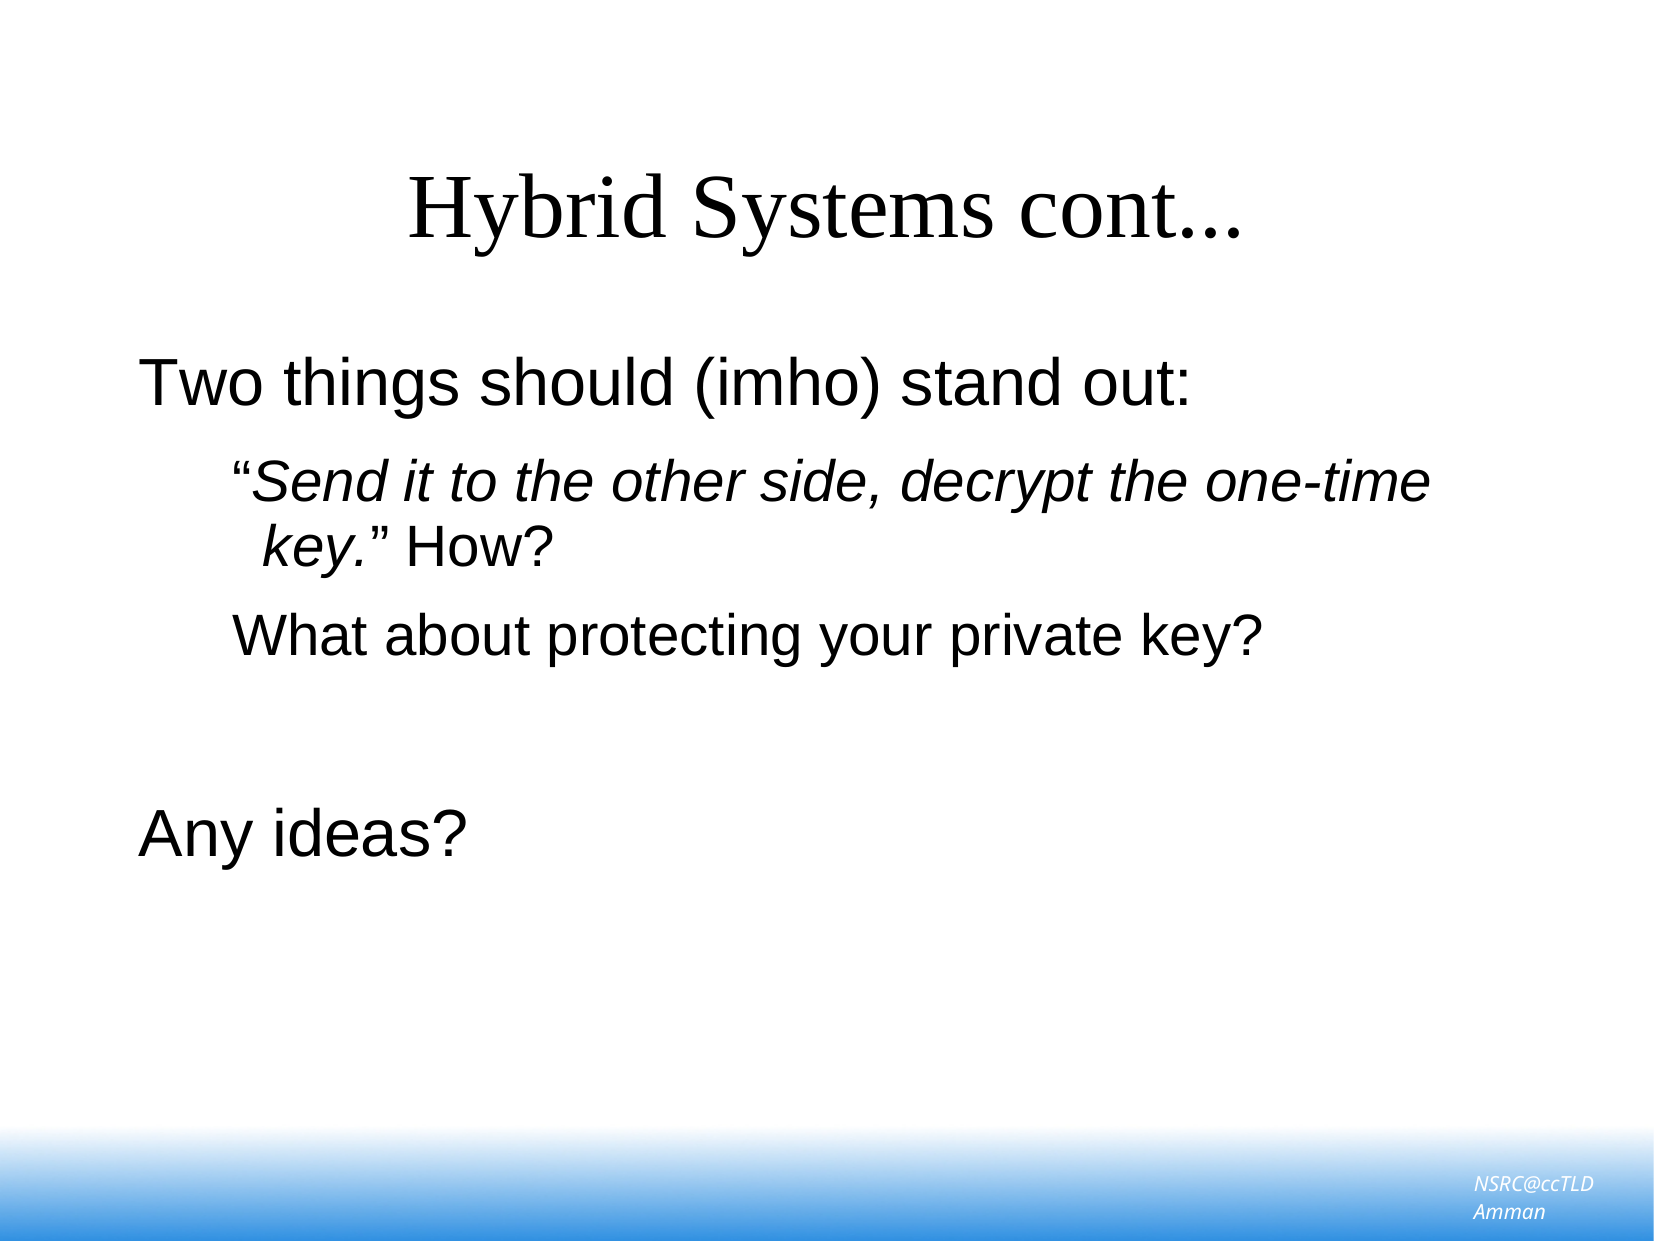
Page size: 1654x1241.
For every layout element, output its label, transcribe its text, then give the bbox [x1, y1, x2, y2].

list Two things should (imho) stand out: “Send it to the other side, decrypt the one-time key.” How? What about protecting your private key? Any ideas? [121, 344, 1576, 1127]
picture [0, 1124, 1654, 1241]
title Hybrid Systems cont... [121, 102, 1534, 310]
